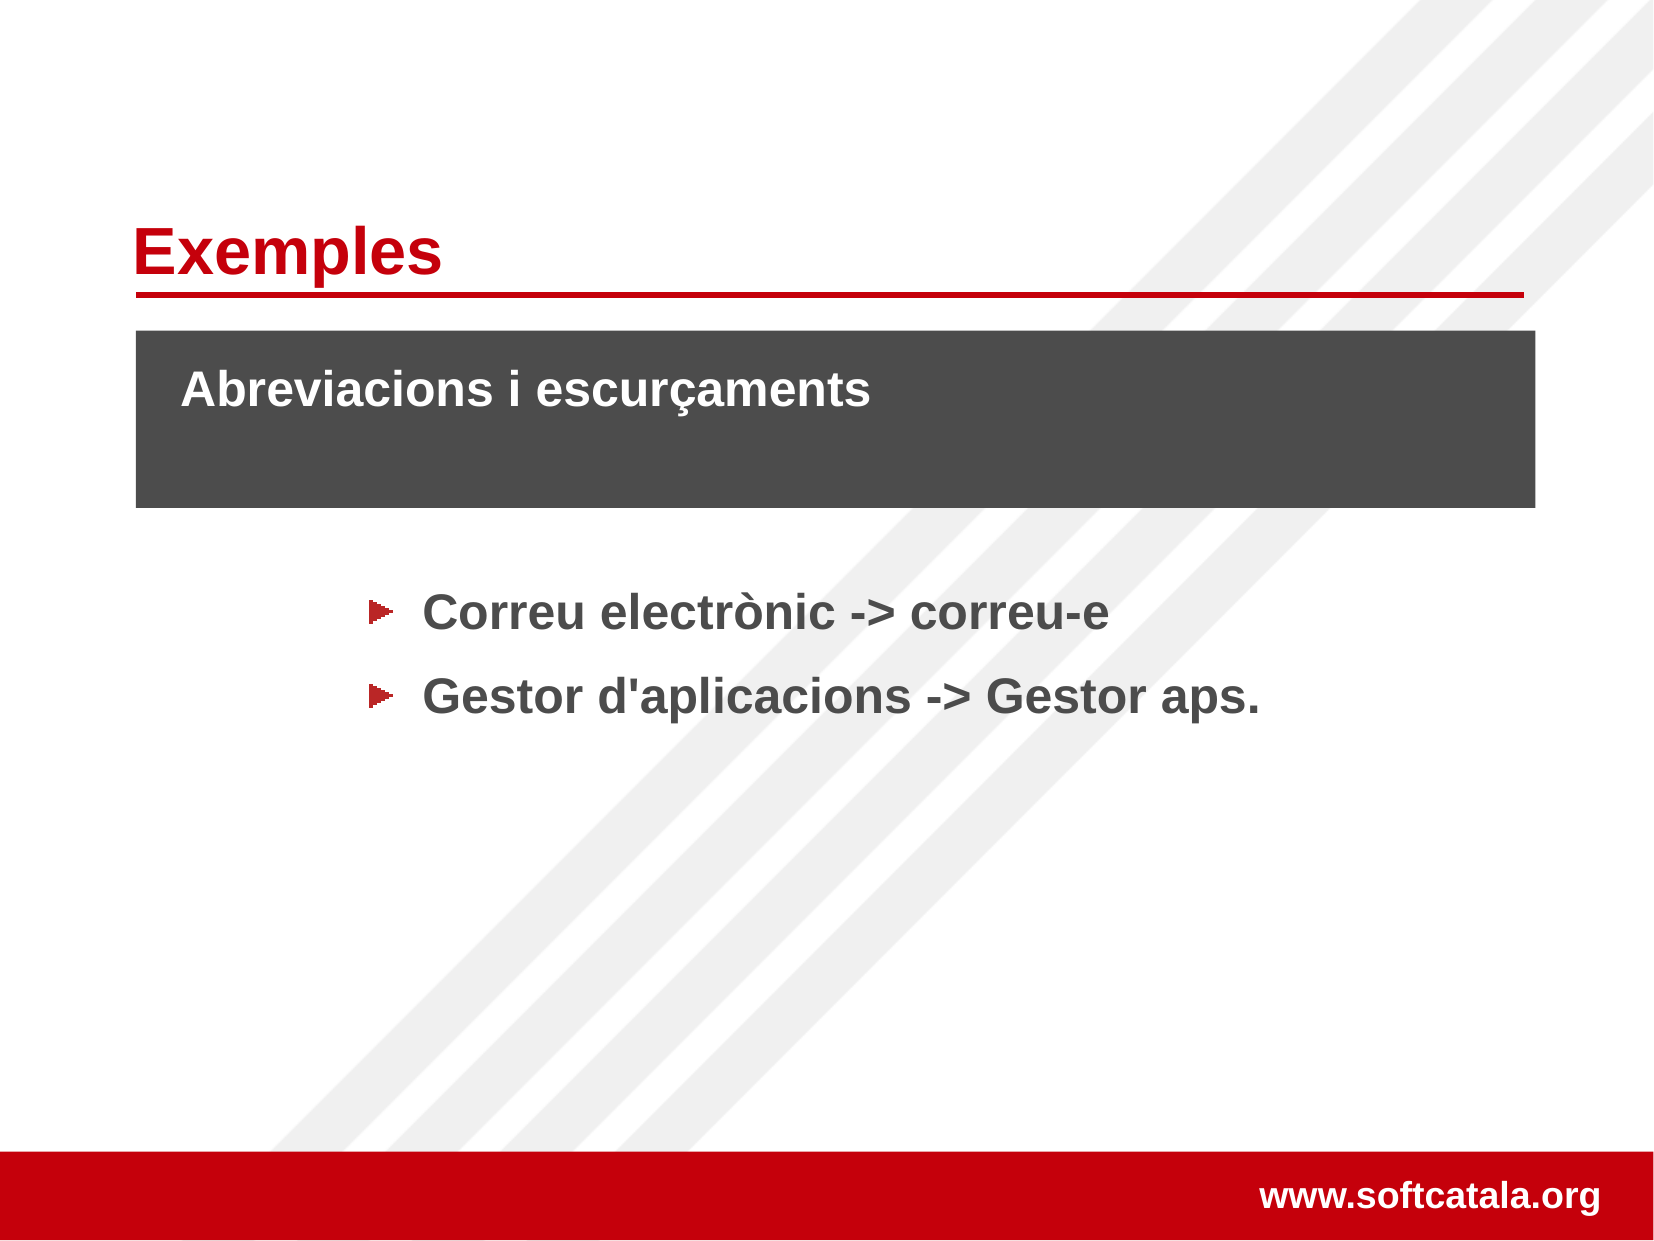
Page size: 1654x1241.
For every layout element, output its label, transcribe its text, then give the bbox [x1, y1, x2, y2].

text_box Exemples [118, 206, 1501, 297]
text_box www.softcatala.org [0, 1151, 1654, 1241]
text_box Abreviacions i escurçaments [165, 354, 1506, 549]
picture [0, 0, 1654, 1151]
text_box Correu electrònic -> correu-e Gestor d'aplicacions -> Gestor aps. [118, 549, 1536, 788]
text_box [135, 330, 1536, 508]
